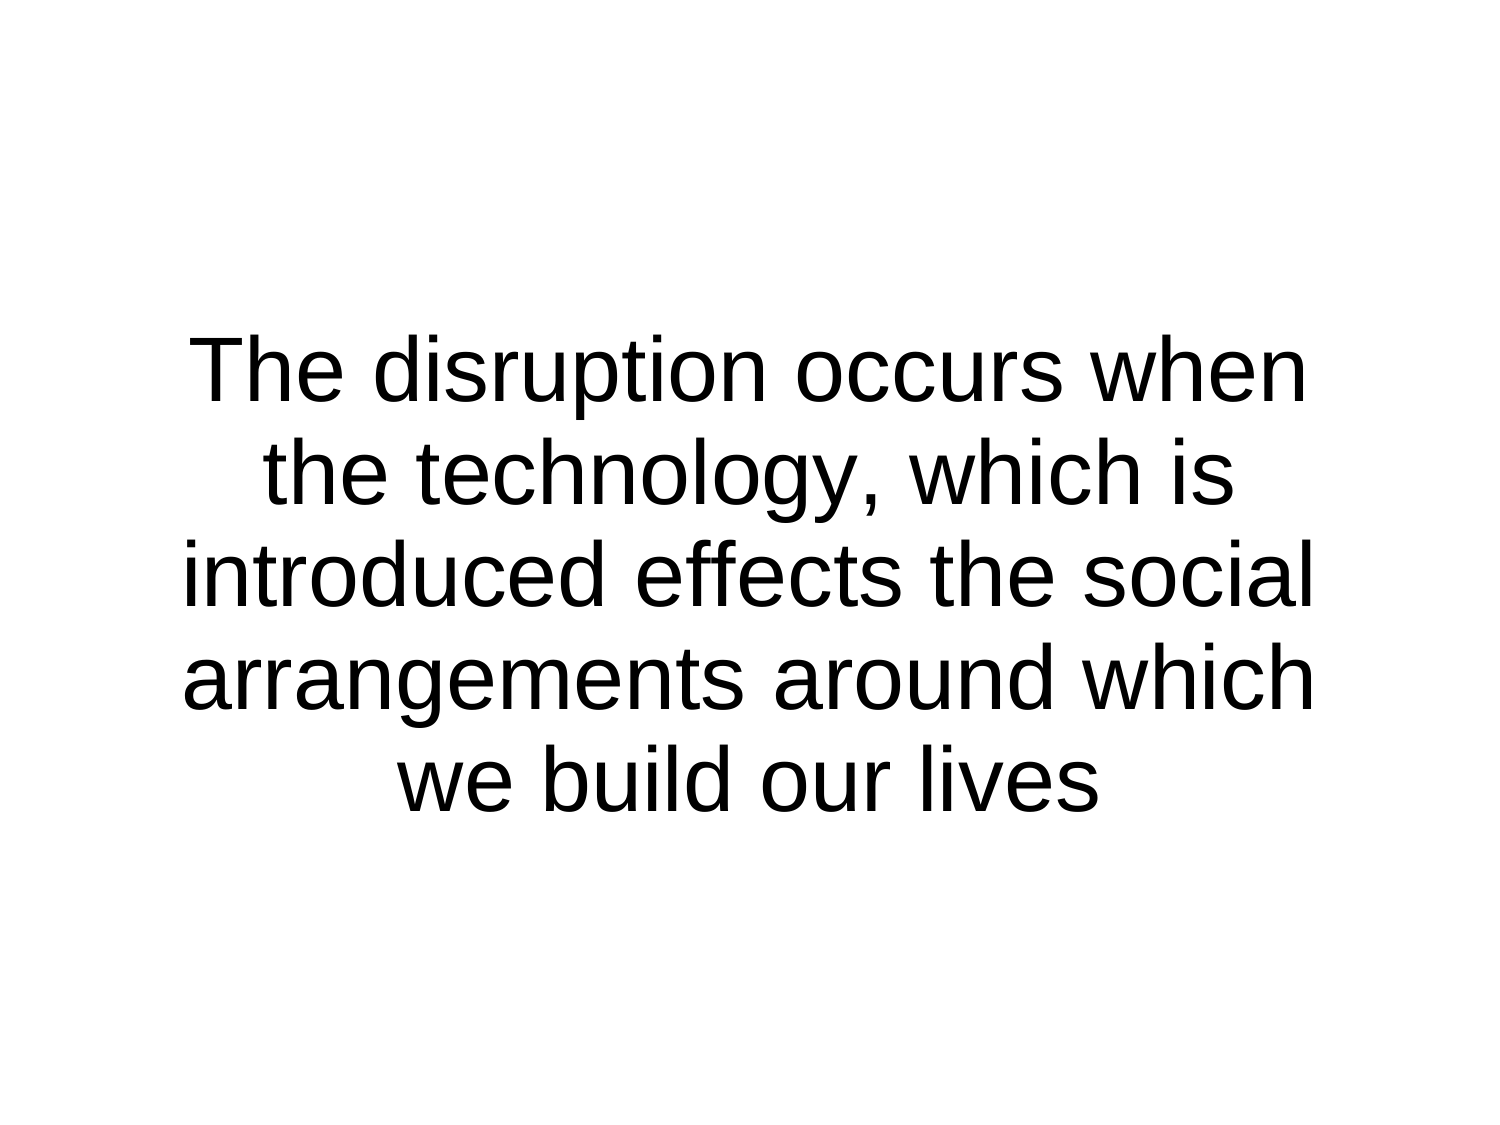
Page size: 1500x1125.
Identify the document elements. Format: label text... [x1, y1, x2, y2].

title The disruption occurs when the technology, which is introduced effects the social arrangements around which we build our lives [112, 310, 1388, 839]
